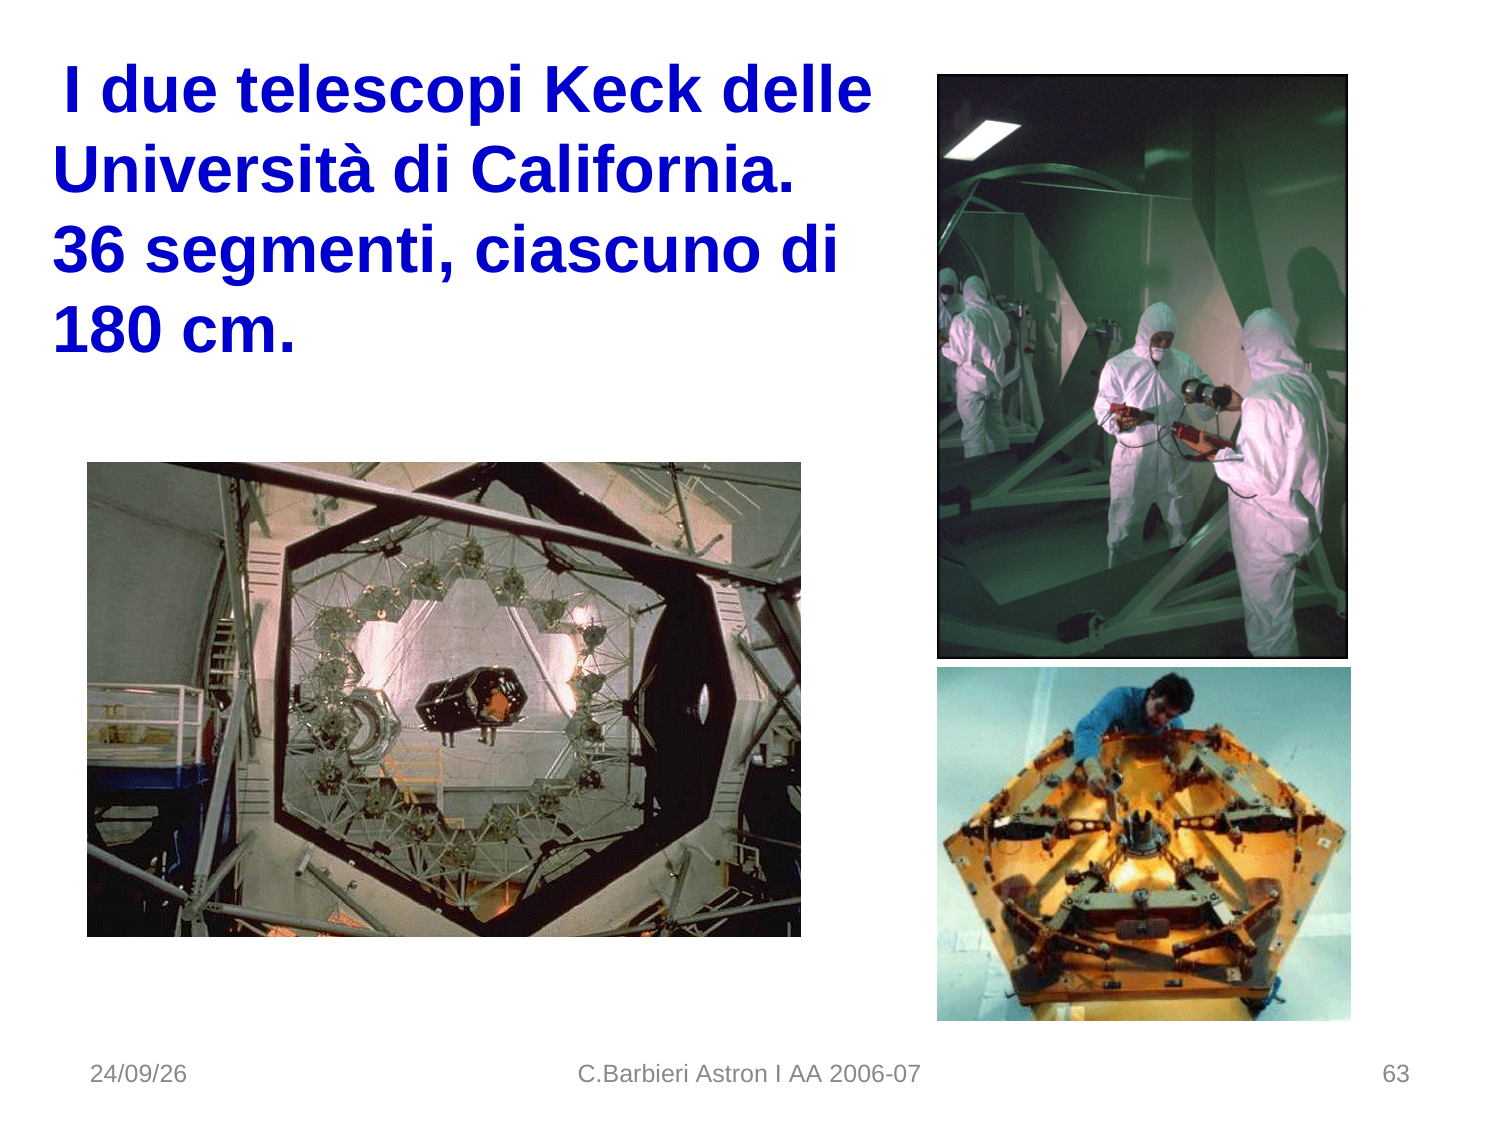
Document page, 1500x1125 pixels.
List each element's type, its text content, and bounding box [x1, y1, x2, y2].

title I due telescopi Keck delle Università di California. 36 segmenti, ciascuno di 180 cm. [37, 37, 913, 376]
picture [937, 74, 1348, 659]
picture [87, 462, 801, 937]
picture [937, 667, 1351, 1021]
text_box 07/03/22 [74, 1042, 426, 1103]
text_box C.Barbieri Astron I AA 2006-07 [512, 1042, 988, 1103]
text_box <number> [1074, 1042, 1426, 1103]
